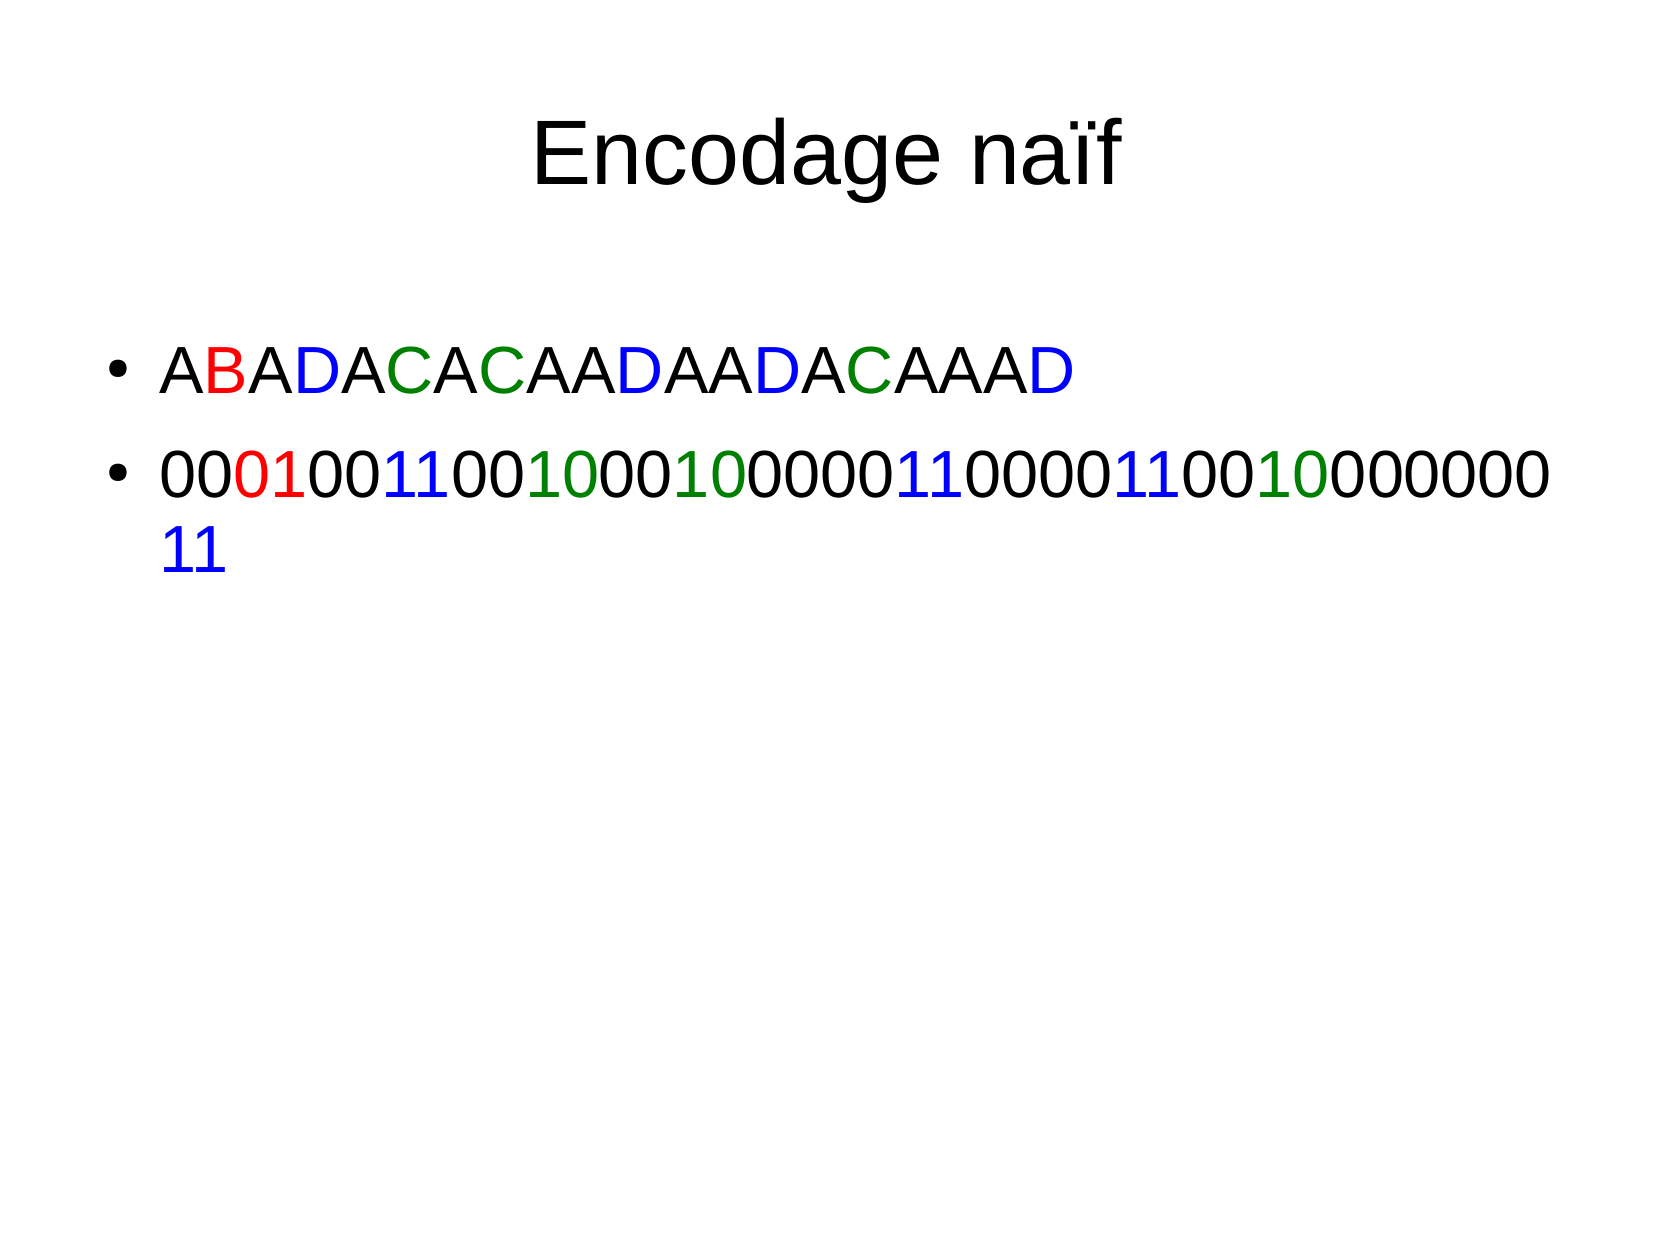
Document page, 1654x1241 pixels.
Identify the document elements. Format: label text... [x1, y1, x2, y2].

list ABADACACAADAADACAAAD 0001001100100010000011000011001000000011 [88, 333, 1577, 1152]
title Encodage naïf [82, 49, 1571, 257]
